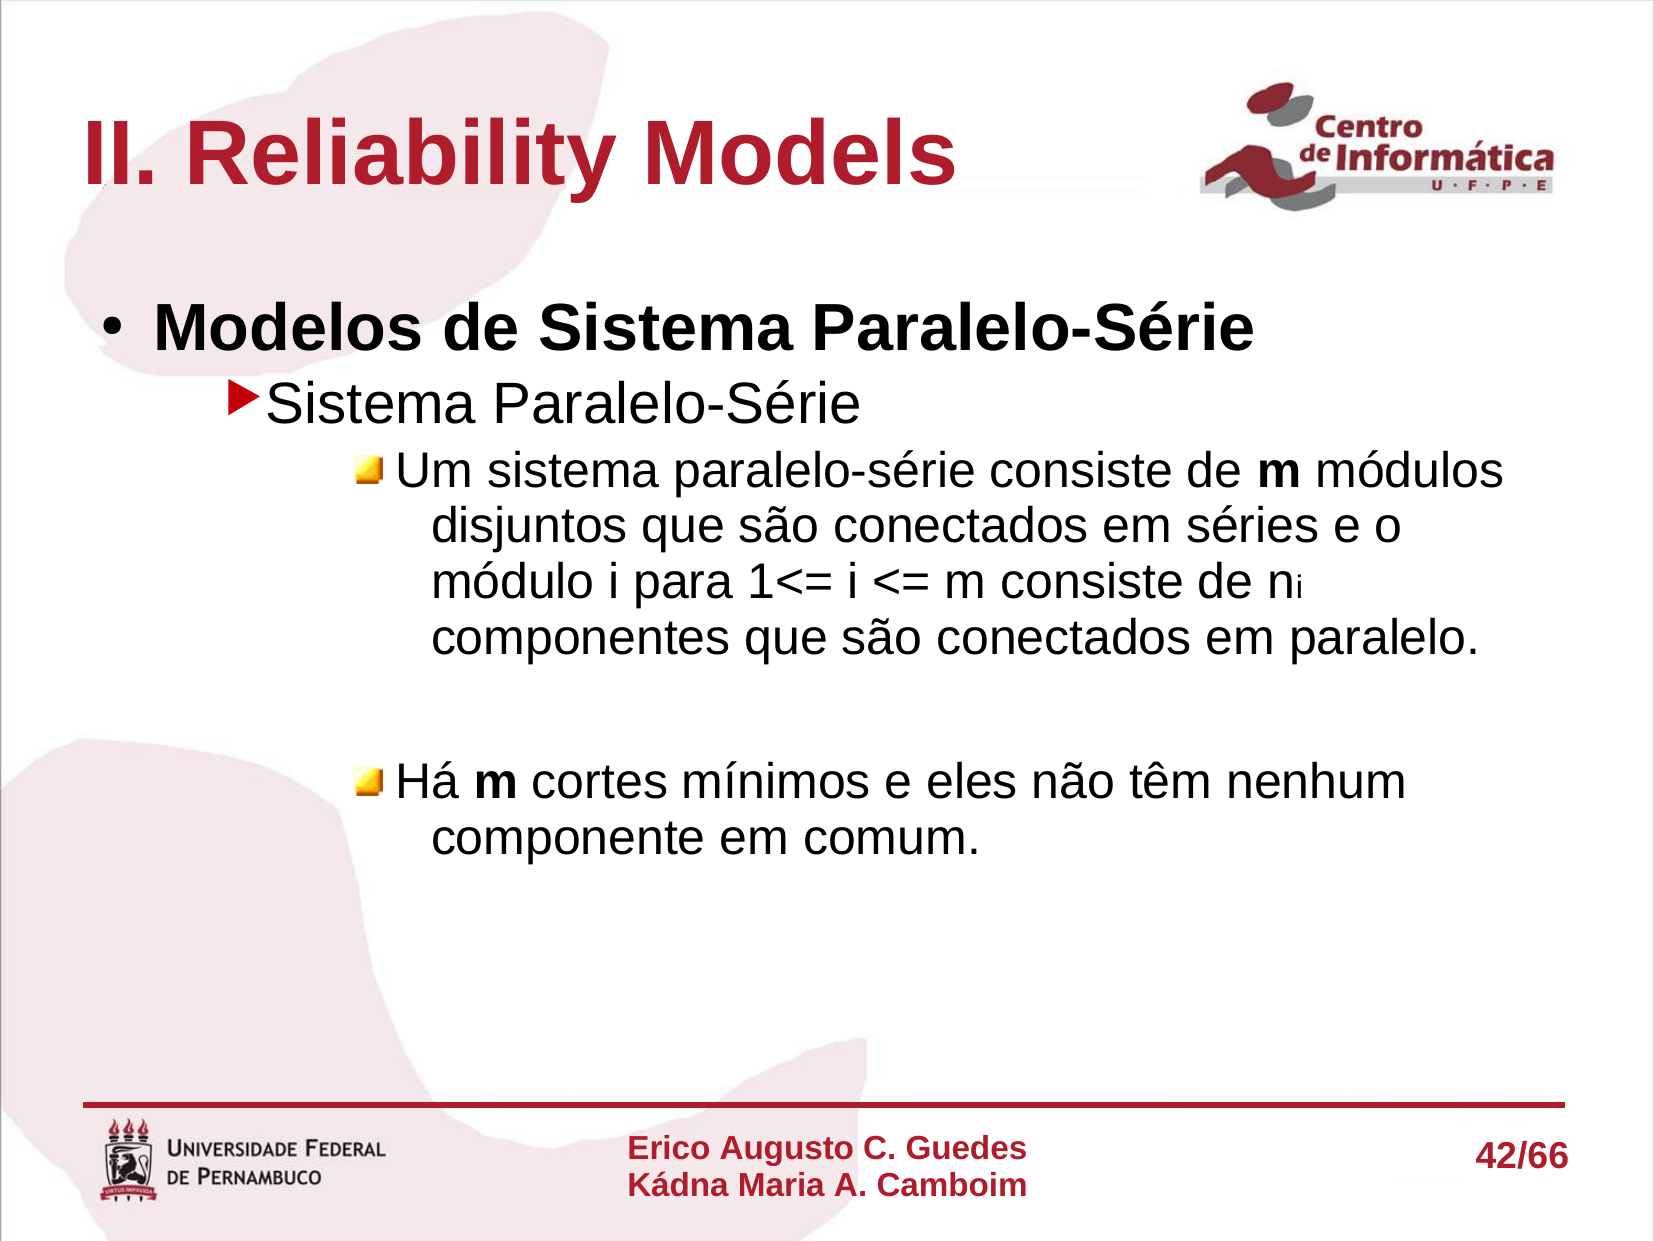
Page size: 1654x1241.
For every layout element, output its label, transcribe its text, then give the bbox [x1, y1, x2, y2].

title II. Reliability Models [82, 56, 1571, 250]
list Modelos de Sistema Paralelo-Série Sistema Paralelo-Série Um sistema paralelo-série consiste de m módulos disjuntos que são conectados em séries e o módulo i para 1<= i <= m consiste de ni componentes que são conectados em paralelo. Há m cortes mínimos e eles não têm nenhum componente em comum. [82, 290, 1571, 1094]
picture [0, 0, 1654, 1241]
